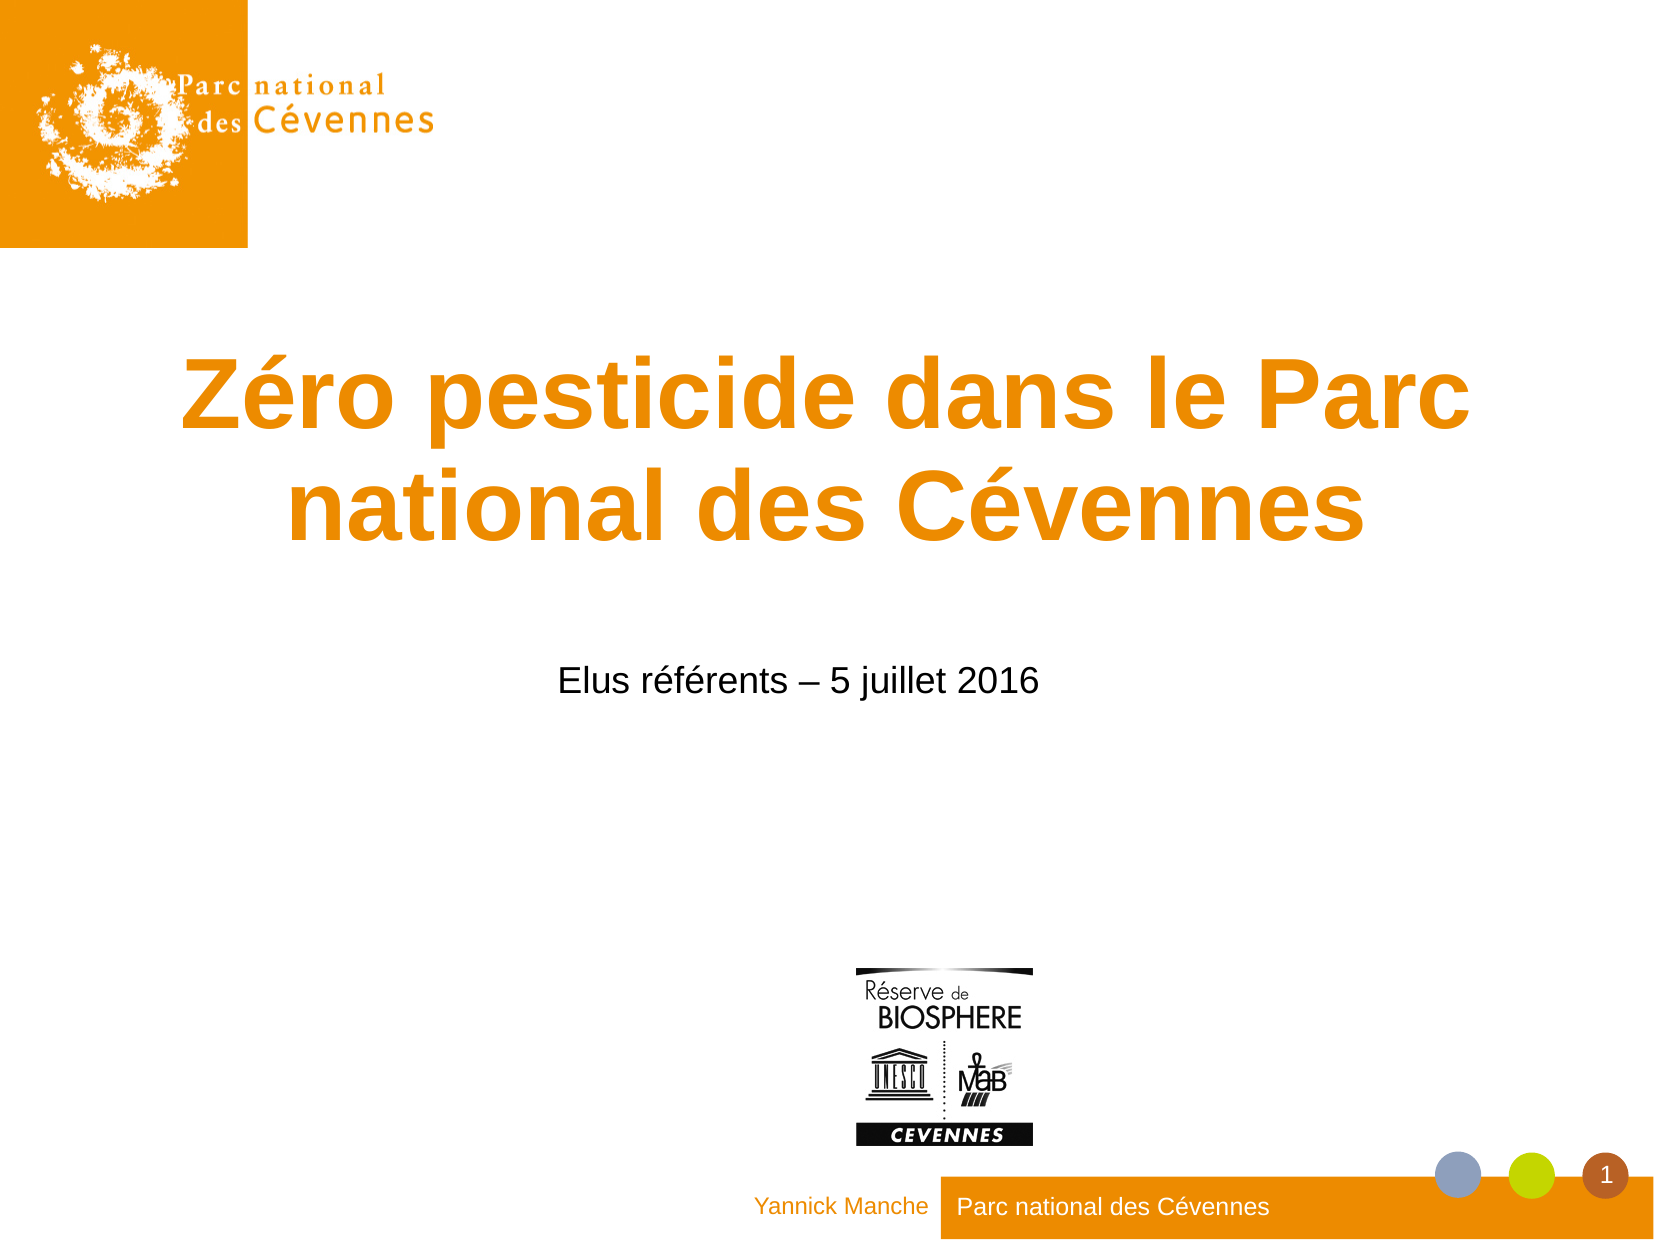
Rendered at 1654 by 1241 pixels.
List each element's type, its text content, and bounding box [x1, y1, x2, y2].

picture [856, 968, 1033, 1146]
picture [0, 0, 433, 248]
title Zéro pesticide dans le Parc national des Cévennes [82, 337, 1571, 562]
text_box Elus référents – 5 juillet 2016 [542, 651, 1093, 709]
